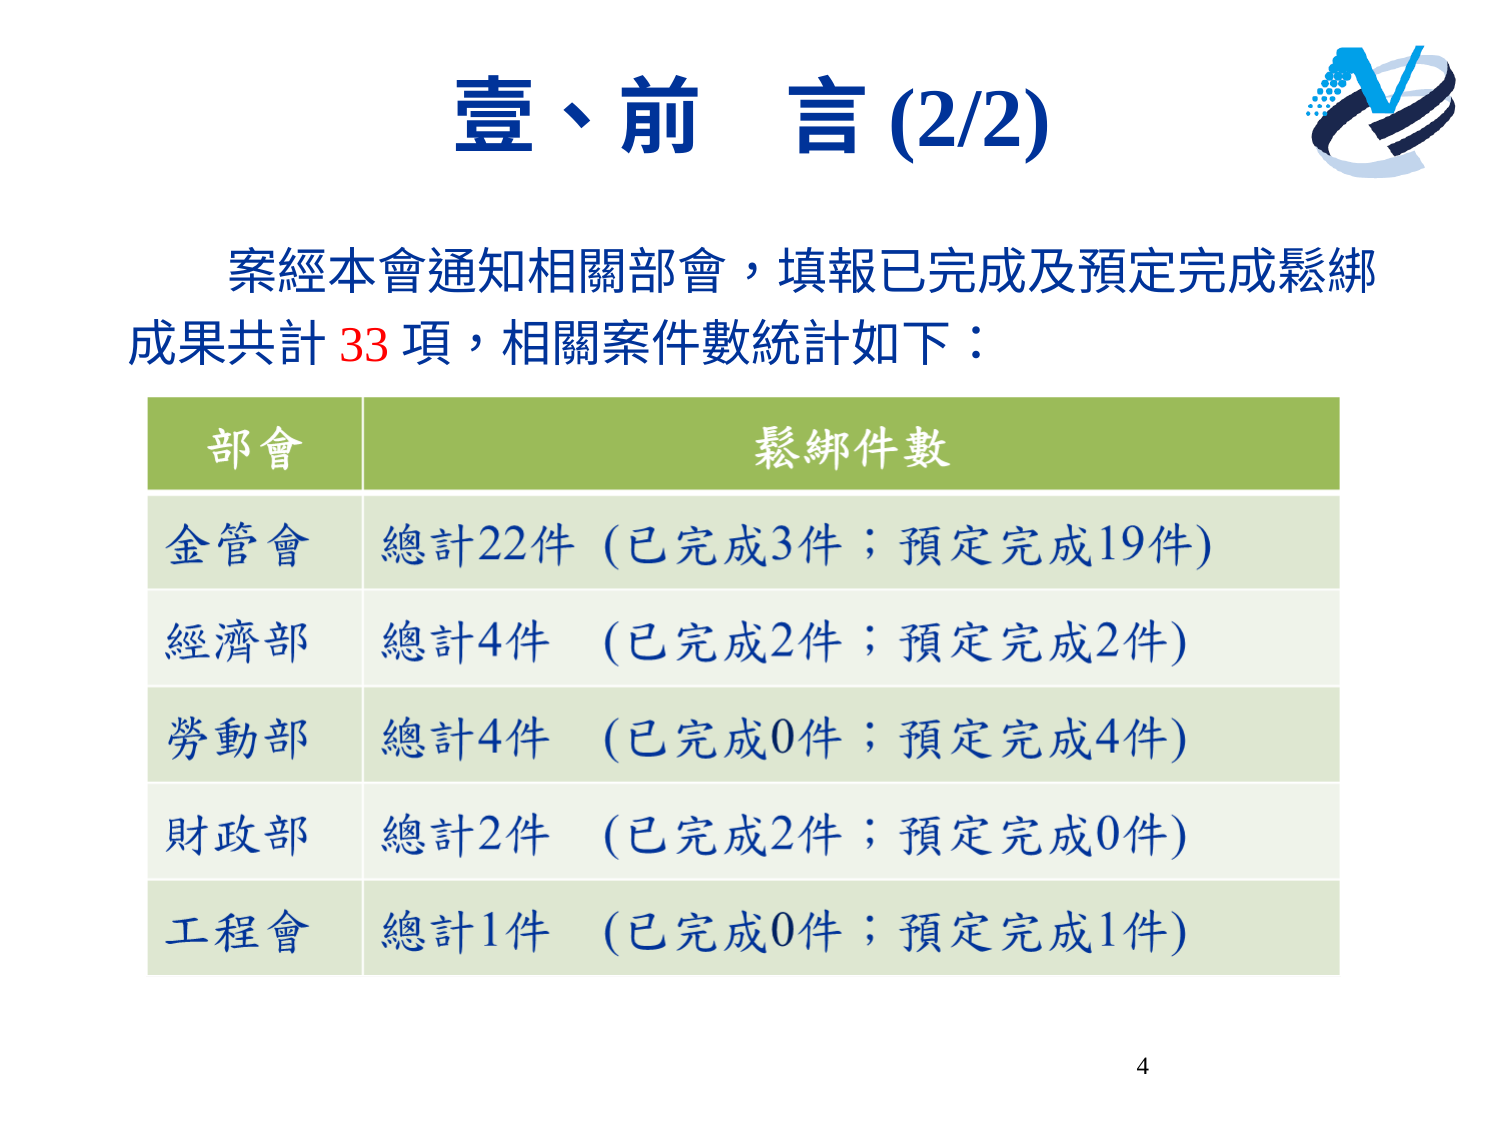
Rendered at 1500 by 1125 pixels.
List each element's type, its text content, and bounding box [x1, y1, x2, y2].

title 壹、前 言(2/2) [76, 19, 1427, 207]
text_box 4 [1121, 1035, 1472, 1095]
list 案經本會通知相關部會，填報已完成及預定完成鬆綁成果共計33項，相關案件數統計如下： [112, 219, 1400, 386]
picture [146, 397, 1341, 989]
